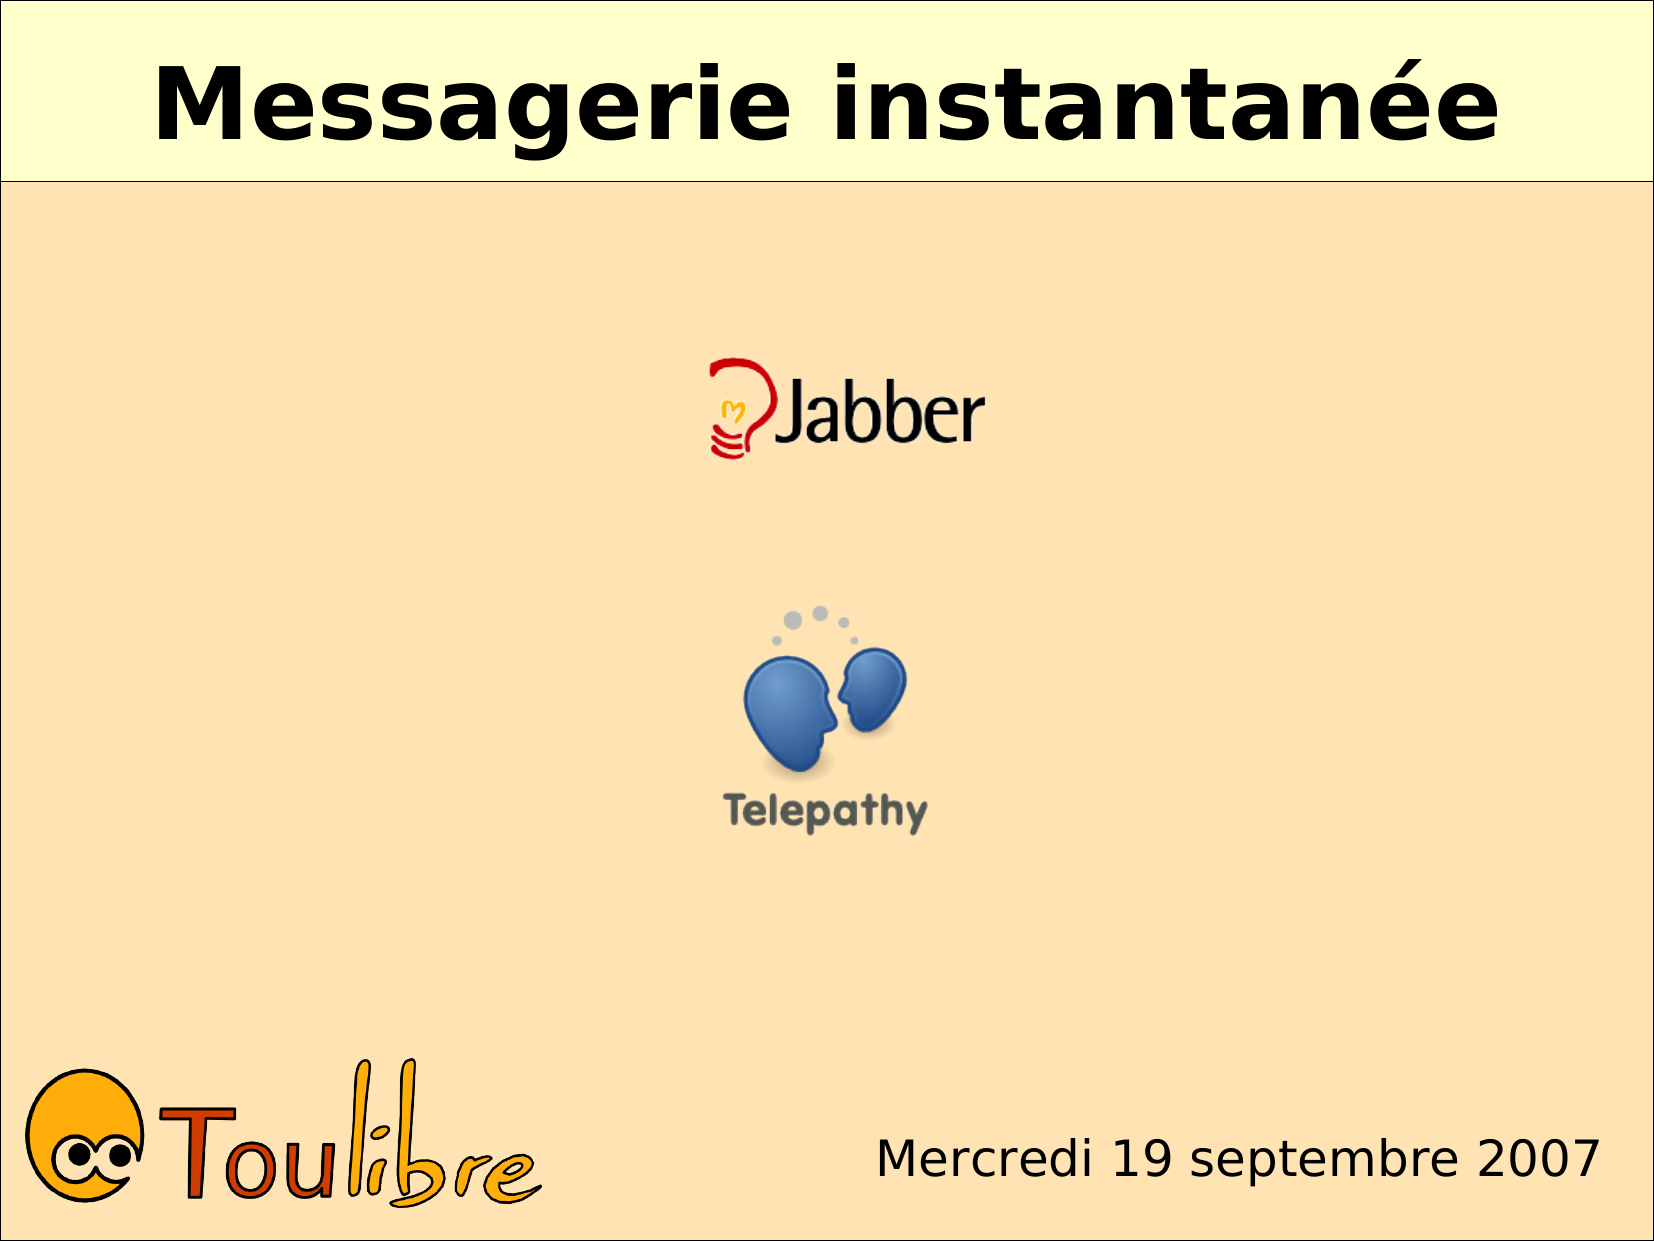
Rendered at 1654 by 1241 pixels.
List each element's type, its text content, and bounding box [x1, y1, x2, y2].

picture [25, 1058, 542, 1208]
picture [705, 349, 987, 467]
picture [696, 567, 958, 863]
text_box Messagerie instantanée [0, 39, 1654, 305]
text_box Mercredi 19 septembre 2007 [542, 1122, 1619, 1196]
